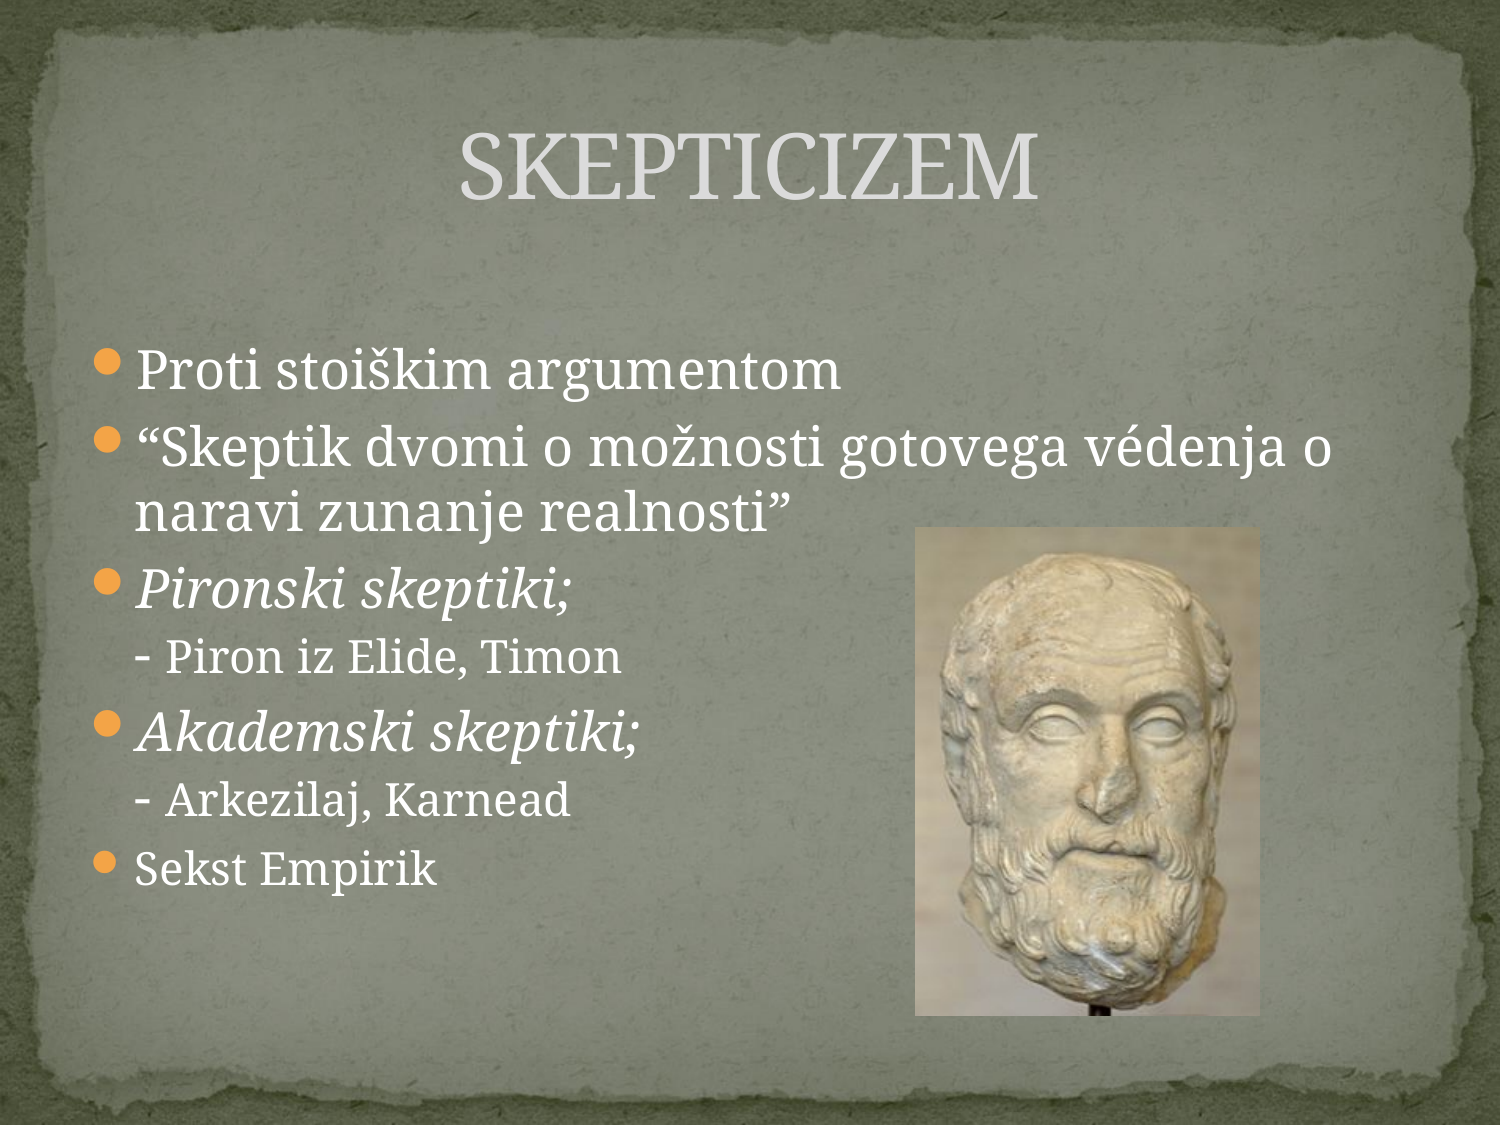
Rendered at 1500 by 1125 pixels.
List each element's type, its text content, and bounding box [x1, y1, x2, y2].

picture [0, 0, 1500, 1125]
title SKEPTICIZEM [75, 24, 1425, 225]
list Proti stoiškim argumentom “Skeptik dvomi o možnosti gotovega védenja o naravi zunanje realnosti” Pironski skeptiki; - Piron iz Elide, Timon Akademski skeptiki; - Arkezilaj, Karnead Sekst Empirik [75, 249, 1425, 1000]
